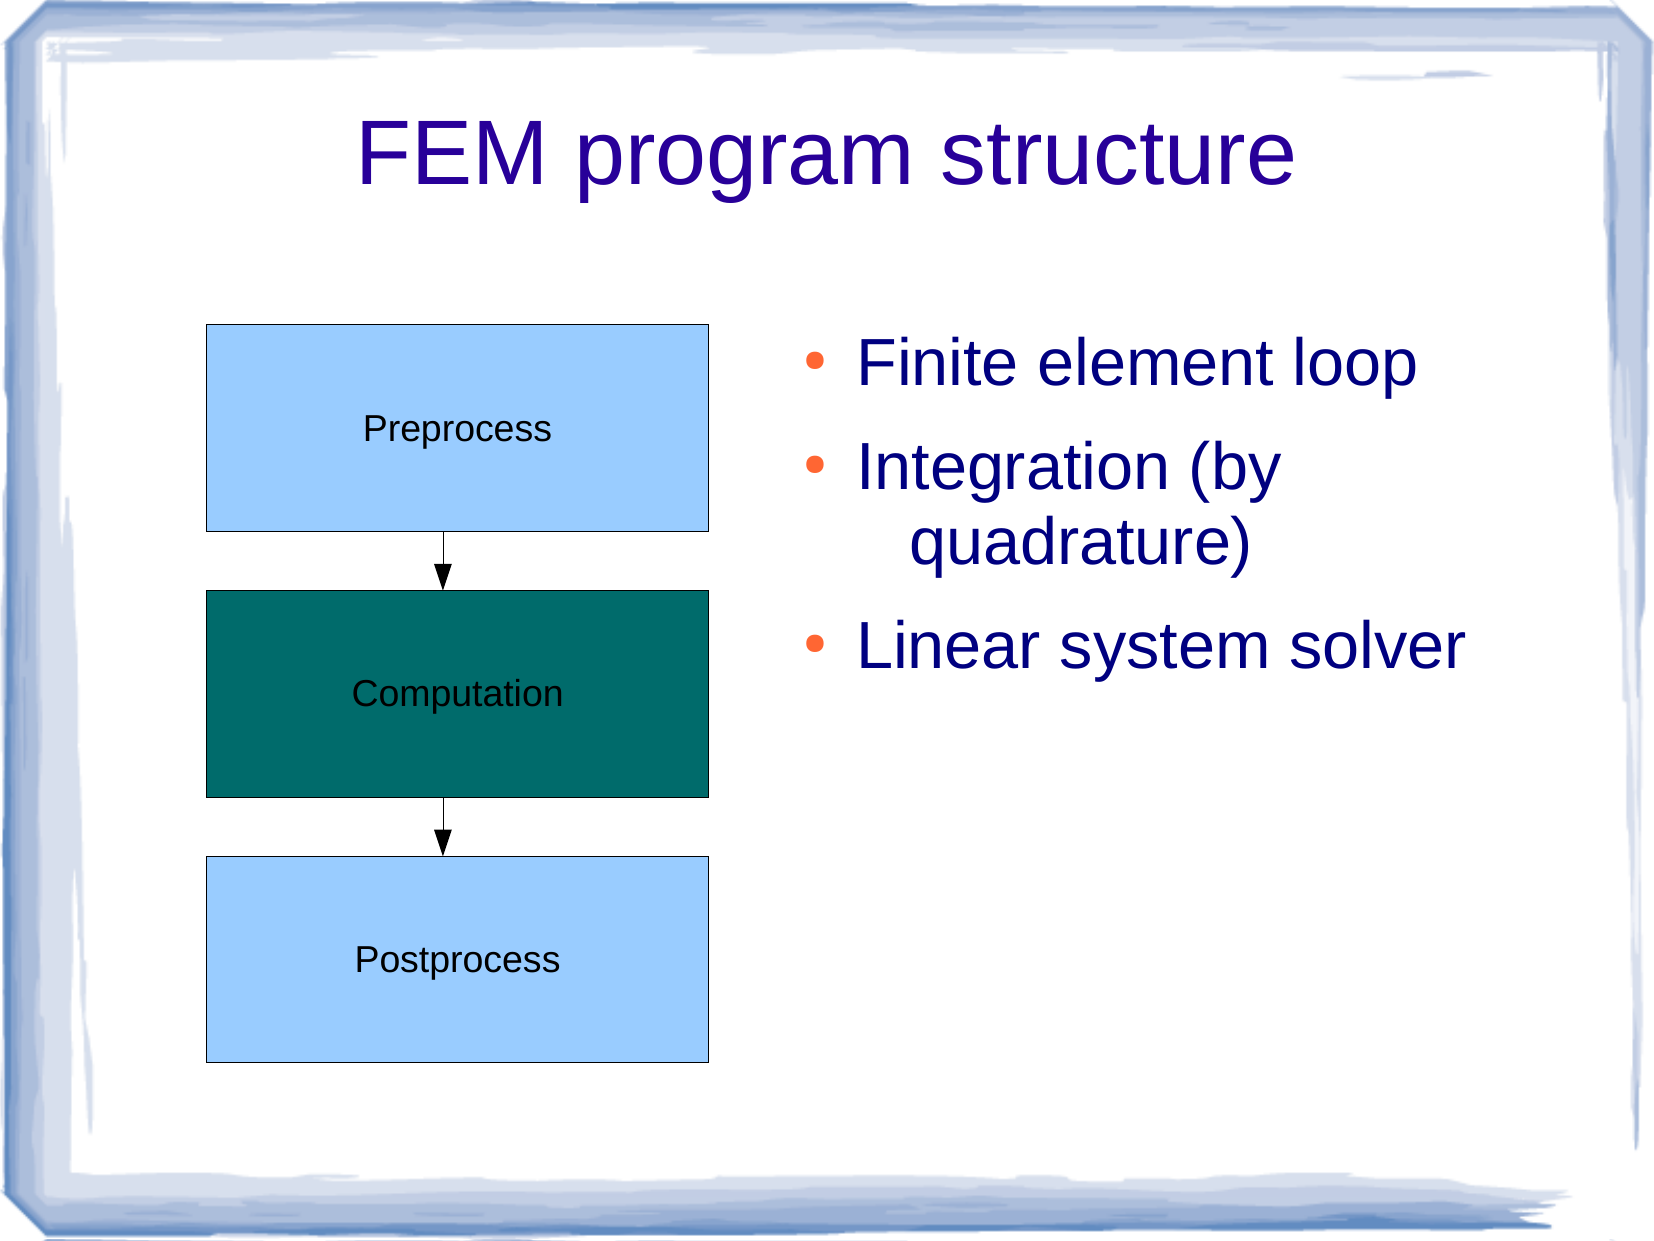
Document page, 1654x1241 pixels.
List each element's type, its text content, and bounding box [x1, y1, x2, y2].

picture [0, 0, 1654, 1241]
text_box Computation [206, 590, 709, 798]
text_box Postprocess [206, 856, 709, 1063]
list Finite element loop Integration (by quadrature) Linear system solver [767, 324, 1572, 1063]
text_box Preprocess [206, 324, 709, 532]
title FEM program structure [82, 49, 1571, 257]
